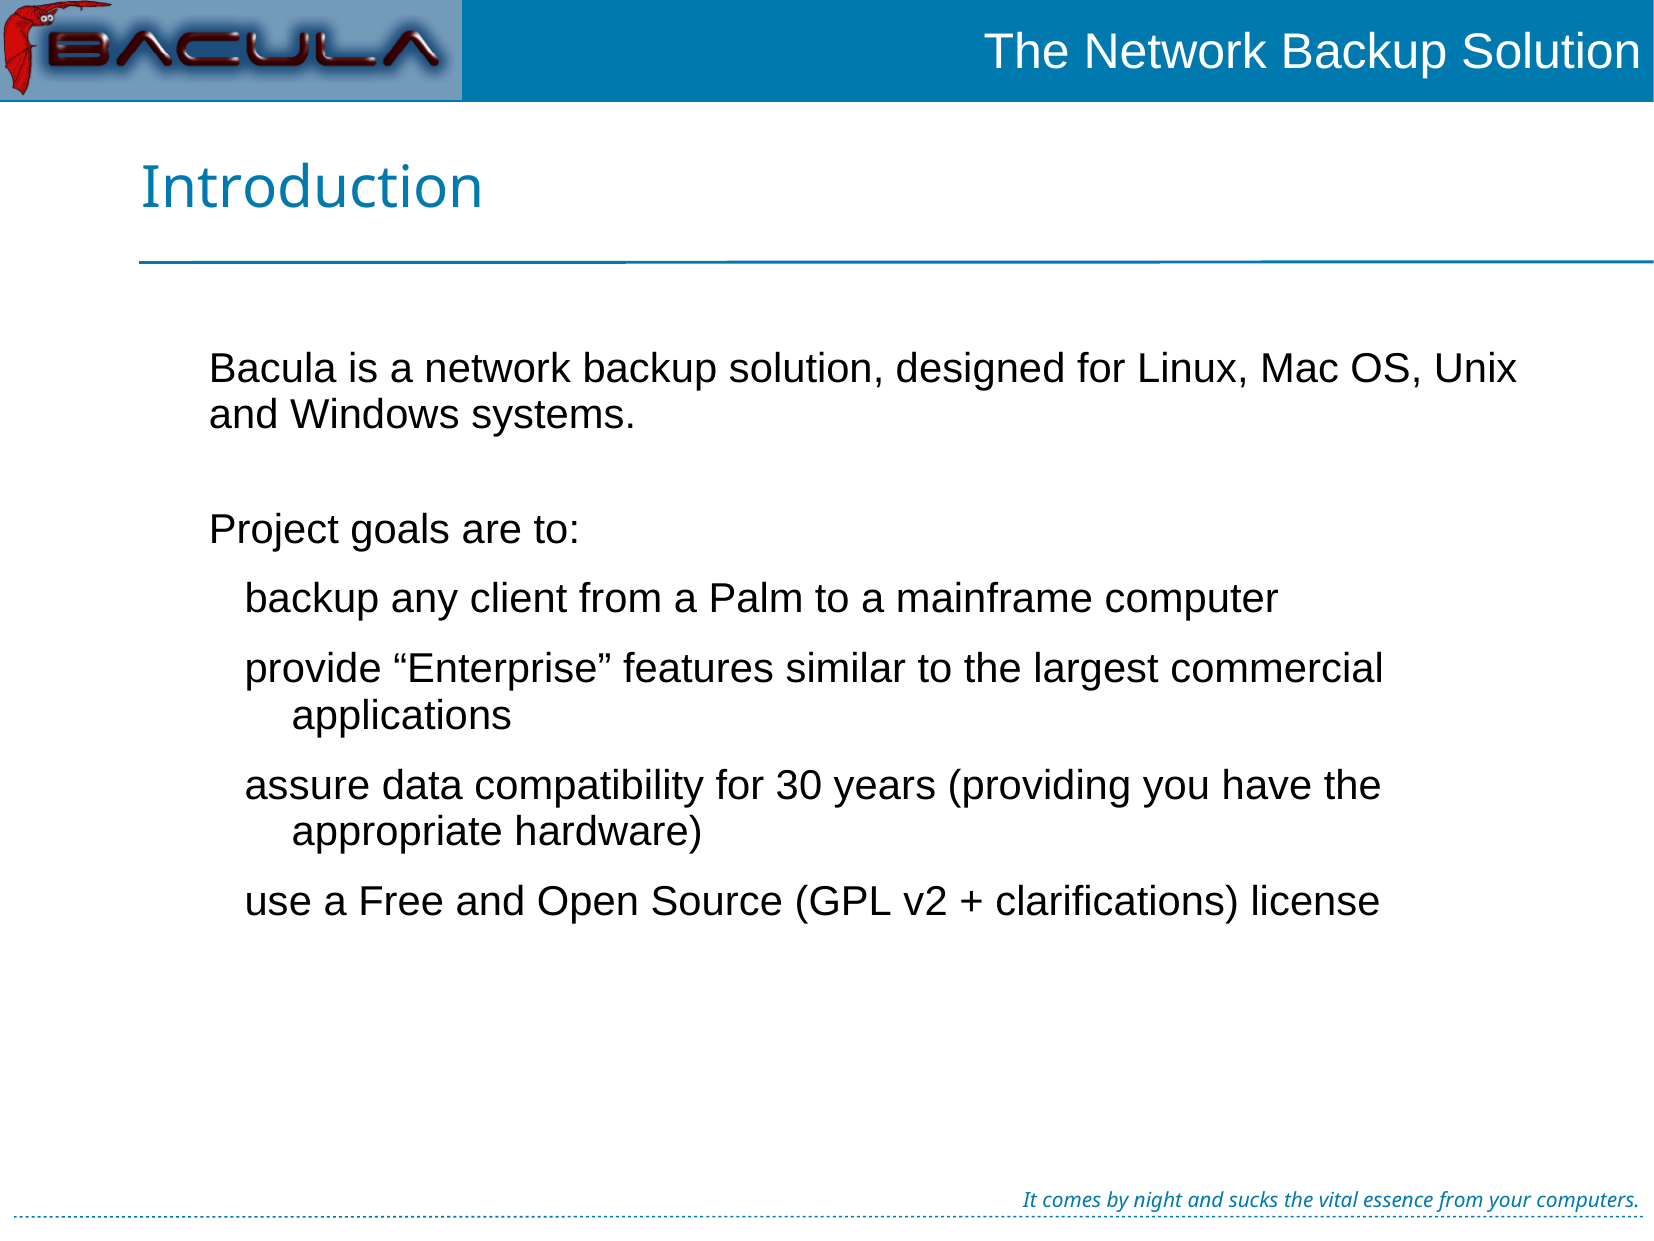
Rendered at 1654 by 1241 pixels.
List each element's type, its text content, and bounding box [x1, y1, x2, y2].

title Introduction [141, 112, 1501, 226]
picture [0, 0, 461, 99]
list Bacula is a network backup solution, designed for Linux, Mac OS, Unix and Windows systems. Project goals are to: backup any client from a Palm to a mainframe computer provide “Enterprise” features similar to the largest commercial applications assure data compatibility for 30 years (providing you have the appropriate hardware) use a Free and Open Source (GPL v2 + clarifications) license [150, 344, 1534, 1142]
